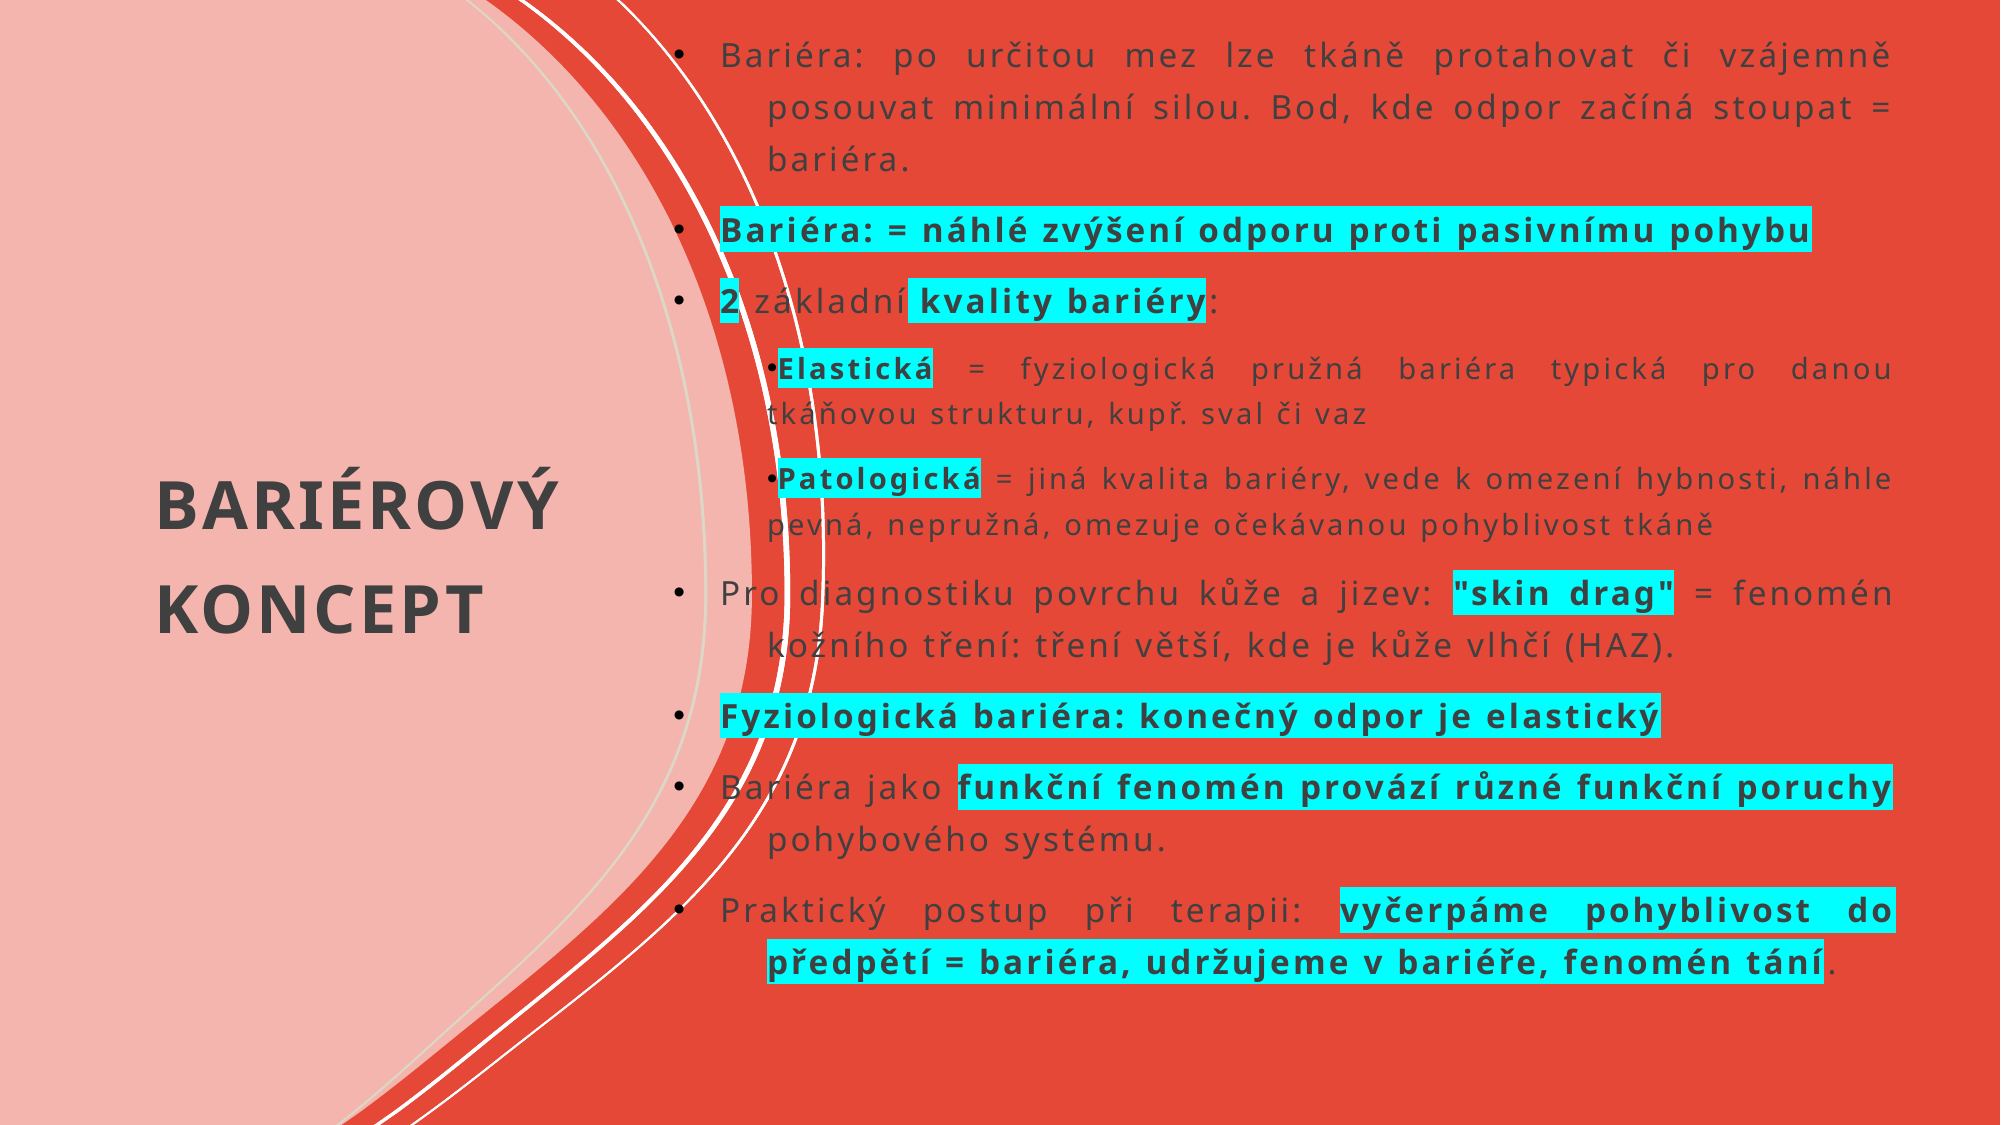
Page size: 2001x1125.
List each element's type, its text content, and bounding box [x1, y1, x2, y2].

title BARIÉROVÝ KONCEPT [136, 300, 655, 783]
text_box [0, 0, 2000, 1125]
list Bariéra: po určitou mez lze tkáně protahovat či vzájemně posouvat minimální silou. Bod, kde odpor začíná stoupat = bariéra. Bariéra: = náhlé zvýšení odporu proti pasivnímu pohybu 2 základní kvality bariéry: Elastická = fyziologická pružná bariéra typická pro danou tkáňovou strukturu, kupř. sval či vaz Patologická = jiná kvalita bariéry, vede k omezení hybnosti, náhle pevná, nepružná, omezuje očekávanou pohyblivost tkáně Pro diagnostiku povrchu kůže a jizev: "skin drag" = fenomén kožního tření: tření větší, kde je kůže vlhčí (HAZ). Fyziologická bariéra: konečný odpor je elastický Bariéra jako funkční fenomén provází různé funkční poruchy pohybového systému. Praktický postup při terapii: vyčerpáme pohyblivost do předpětí = bariéra, udržujeme v bariéře, fenomén tání. [655, 0, 1915, 1001]
